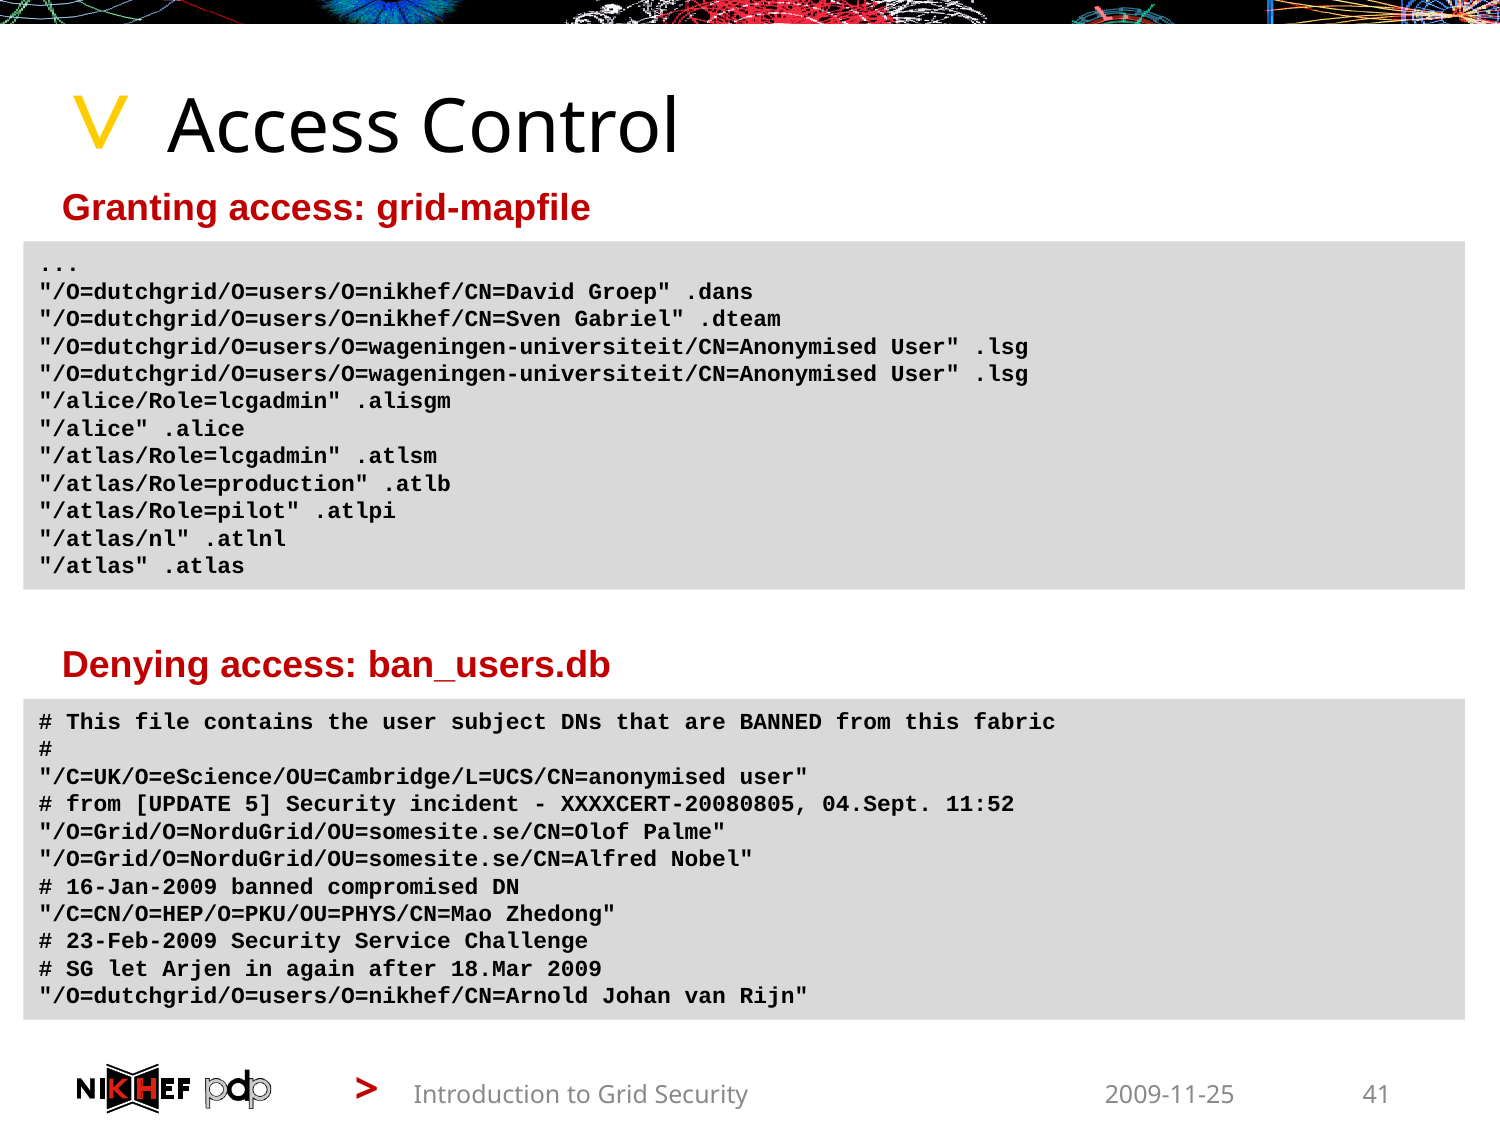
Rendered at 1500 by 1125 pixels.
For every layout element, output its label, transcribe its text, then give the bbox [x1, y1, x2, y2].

text_box Denying access: ban_users.db [46, 632, 645, 694]
title Access Control [152, 56, 1426, 188]
text_box # This file contains the user subject DNs that are BANNED from this fabric # "/C=UK/O=eScience/OU=Cambridge/L=UCS/CN=anonymised user" # from [UPDATE 5] Security incident - XXXXCERT-20080805, 04.Sept. 11:52 "/O=Grid/O=NorduGrid/OU=somesite.se/CN=Olof Palme" "/O=Grid/O=NorduGrid/OU=somesite.se/CN=Alfred Nobel" # 16-Jan-2009 banned compromised DN "/C=CN/O=HEP/O=PKU/OU=PHYS/CN=Mao Zhedong" # 23-Feb-2009 Security Service Challenge # SG let Arjen in again after 18.Mar 2009 "/O=dutchgrid/O=users/O=nikhef/CN=Arnold Johan van Rijn" [23, 698, 1465, 1020]
text_box 2009-11-25 [1089, 1071, 1266, 1108]
text_box 42 [1347, 1071, 1426, 1107]
text_box ... "/O=dutchgrid/O=users/O=nikhef/CN=David Groep" .dans "/O=dutchgrid/O=users/O=nikhef/CN=Sven Gabriel" .dteam "/O=dutchgrid/O=users/O=wageningen-universiteit/CN=Anonymised User" .lsg "/O=dutchgrid/O=users/O=wageningen-universiteit/CN=Anonymised User" .lsg "/alice/Role=lcgadmin" .alisgm "/alice" .alice "/atlas/Role=lcgadmin" .atlsm "/atlas/Role=production" .atlb "/atlas/Role=pilot" .atlpi "/atlas/nl" .atlnl "/atlas" .atlas [23, 241, 1465, 590]
text_box Granting access: grid-mapfile [46, 175, 645, 237]
text_box Introduction to Grid Security [398, 1071, 938, 1108]
